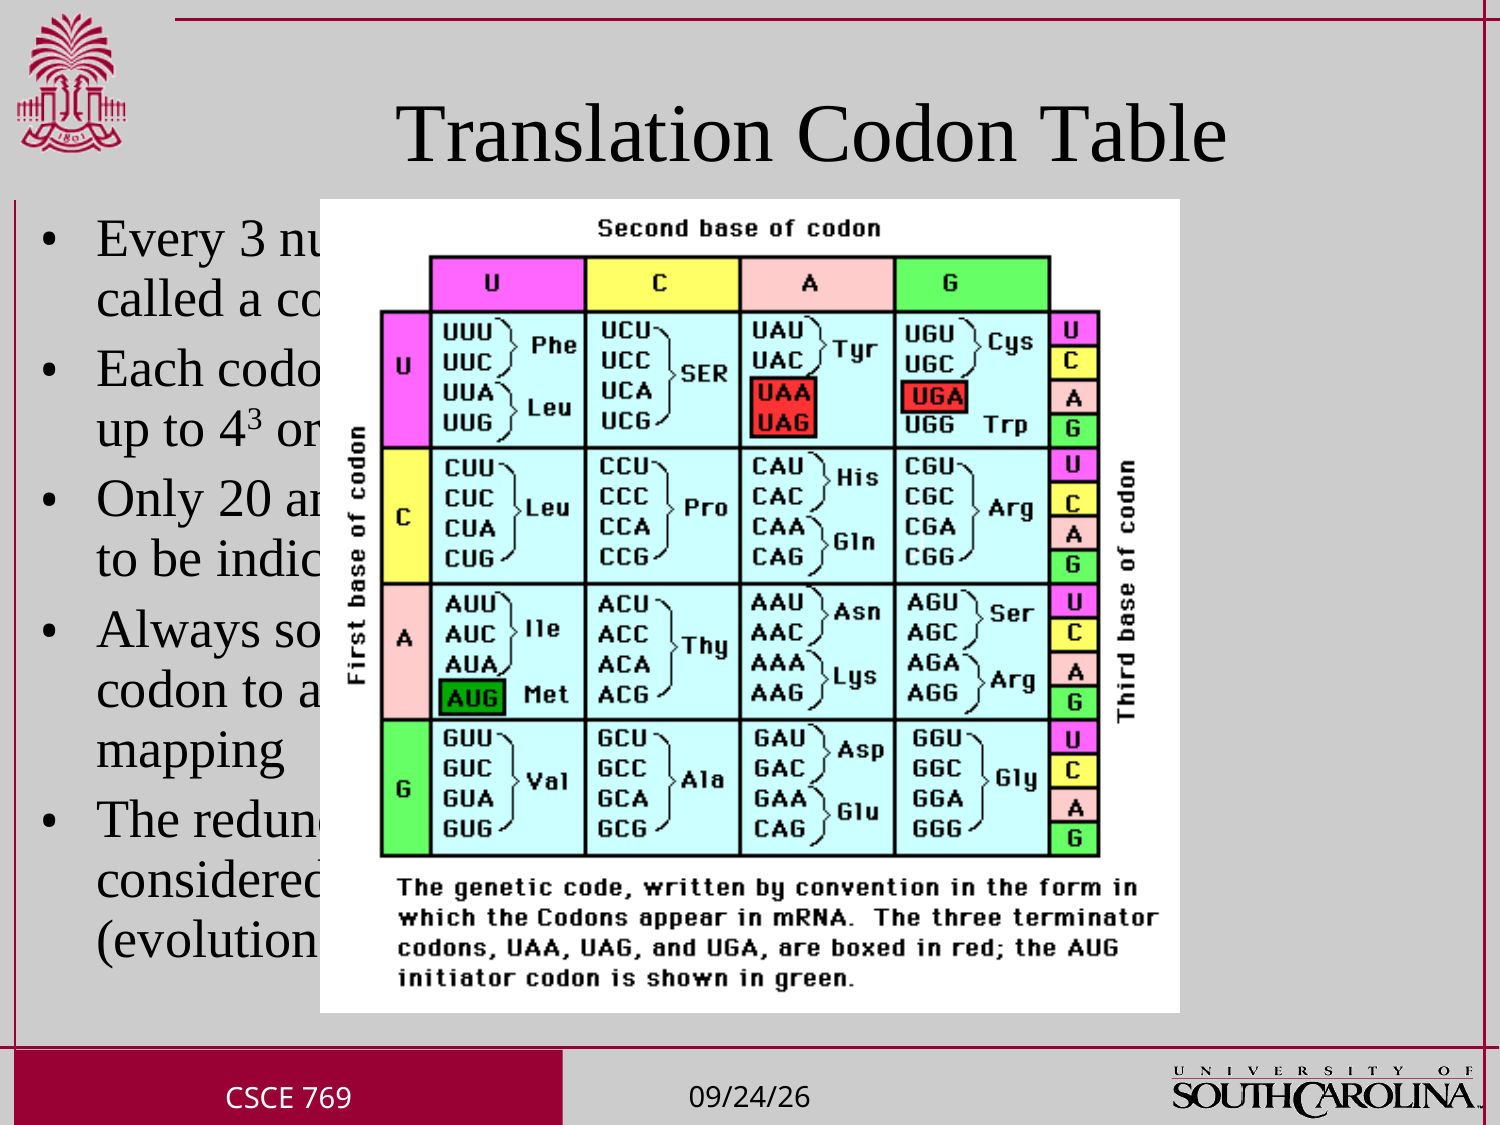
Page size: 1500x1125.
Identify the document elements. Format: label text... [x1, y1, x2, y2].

picture [1162, 1049, 1483, 1125]
title Translation Codon Table [174, 9, 1450, 188]
picture [12, 12, 131, 155]
list Every 3 nucleotides is called a codon Each codon can decipher for up to 43 or 64 different units Only 20 amino acids need to be indicated Always some redundancy in codon to amino acid mapping The redundancy could be considered room for growth (evolution?) [24, 200, 733, 1028]
picture [320, 199, 1476, 1013]
